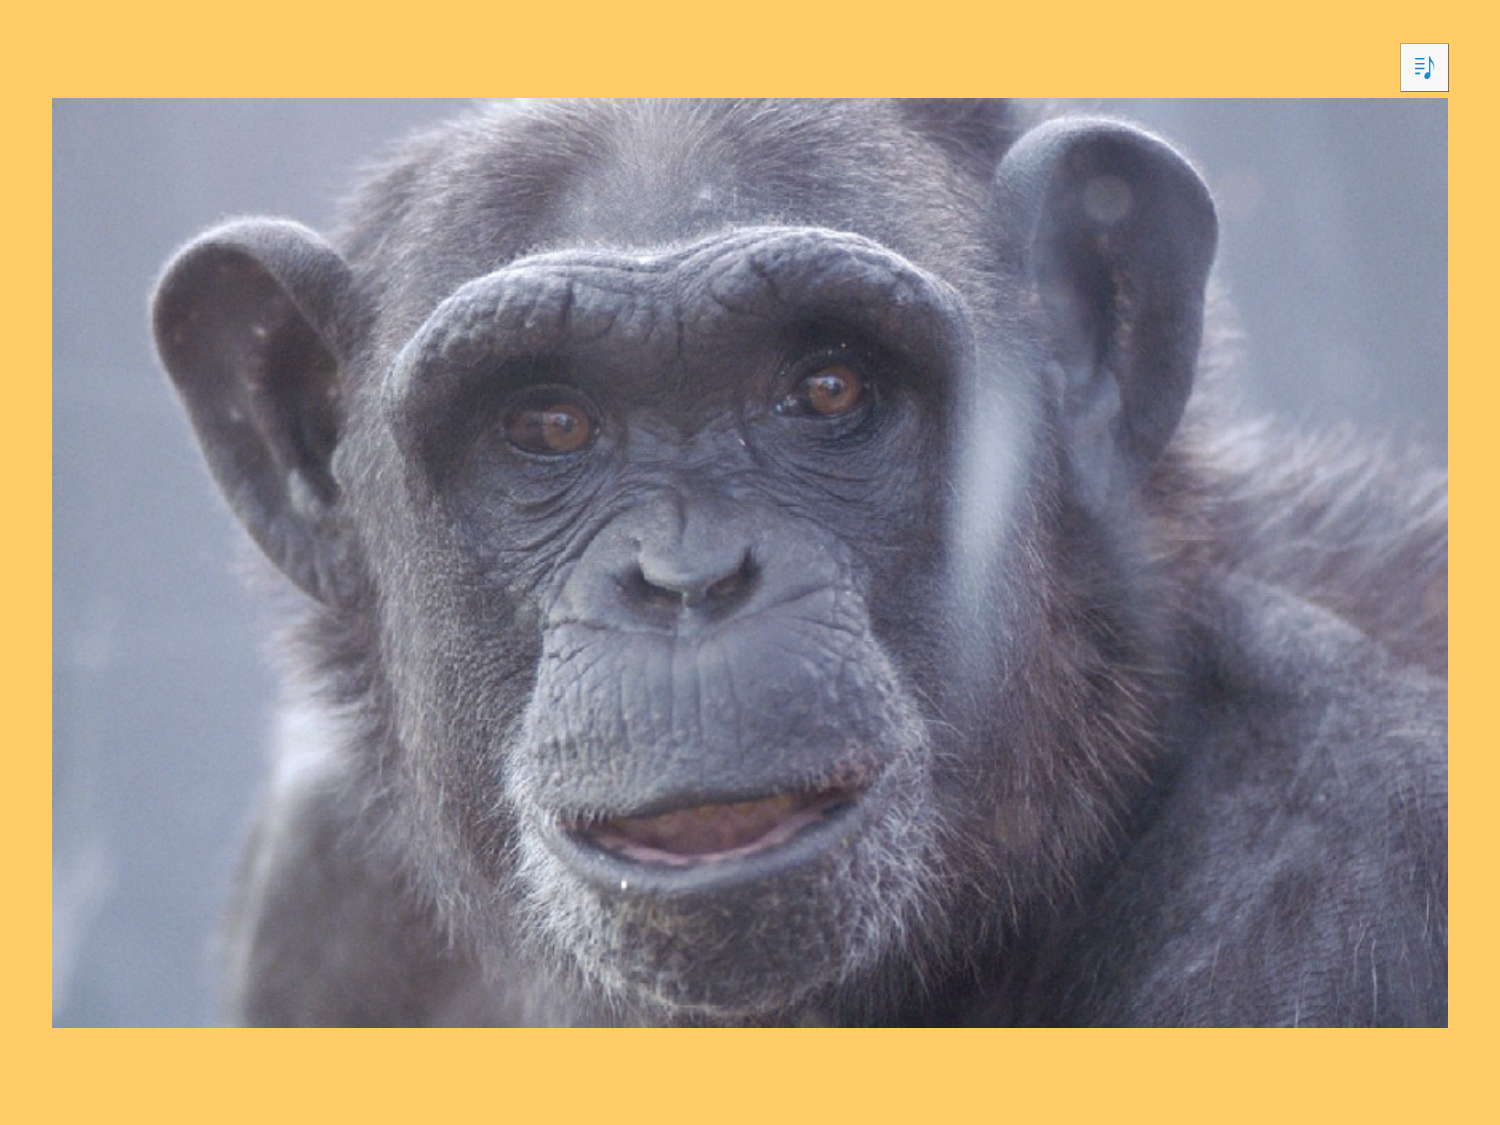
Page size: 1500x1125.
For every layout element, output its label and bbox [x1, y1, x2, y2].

text_box [1399, 42, 1450, 93]
picture [52, 98, 1448, 1028]
